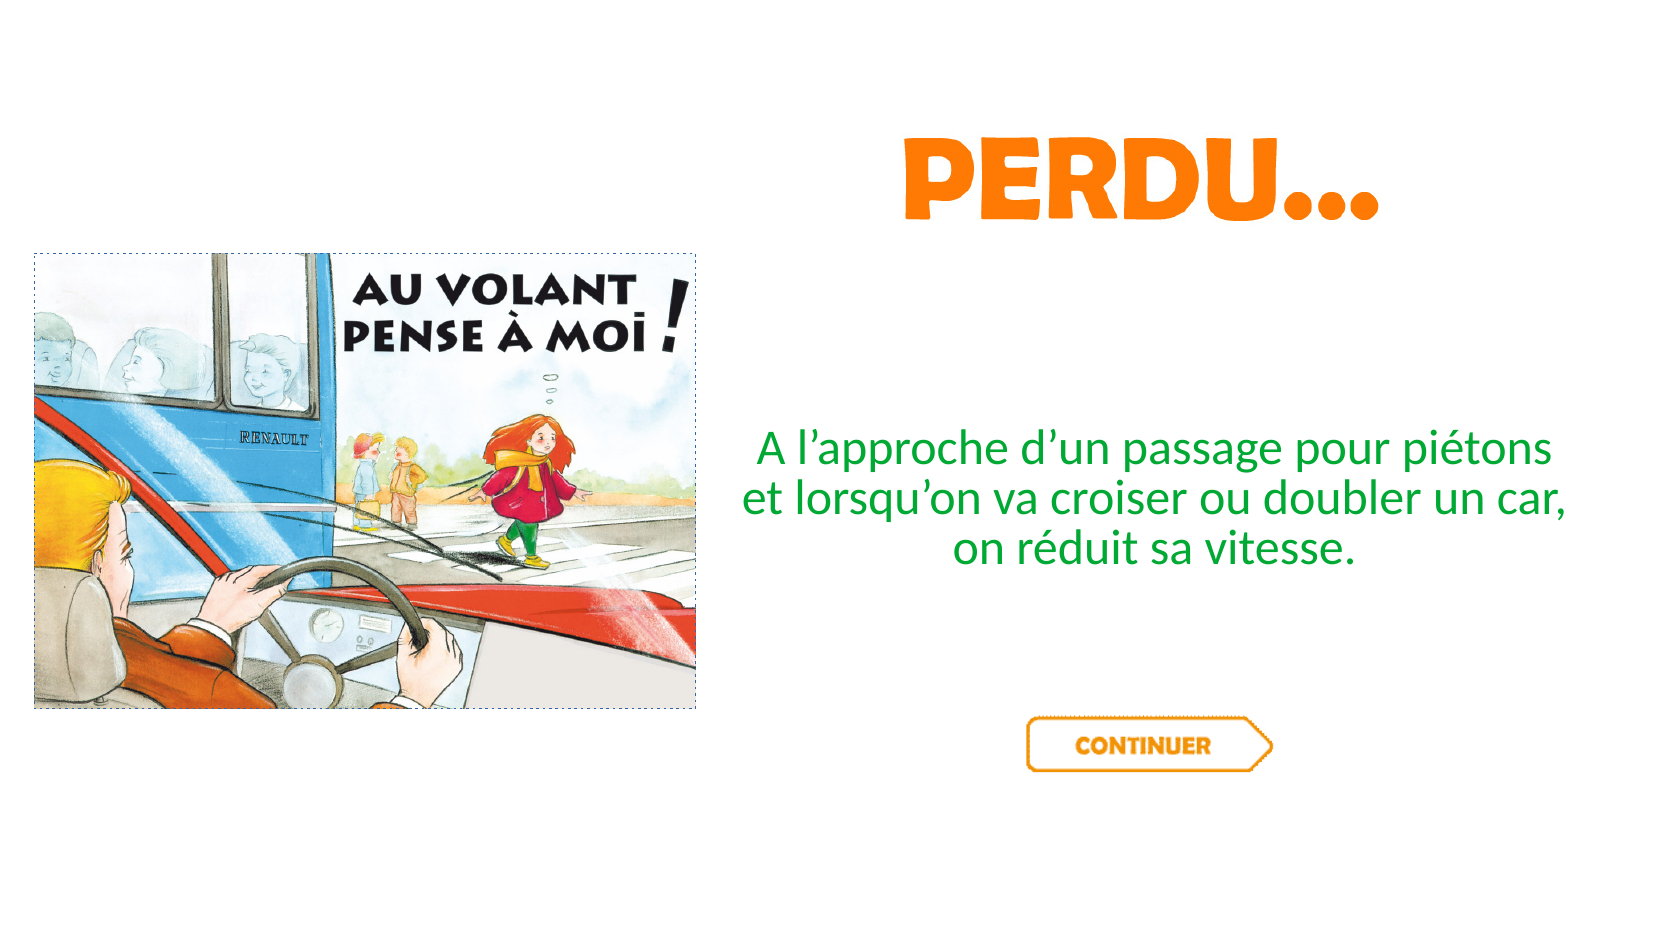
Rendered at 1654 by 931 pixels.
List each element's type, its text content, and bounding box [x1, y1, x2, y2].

picture [874, 88, 1419, 254]
picture [34, 253, 696, 709]
picture [1025, 714, 1276, 775]
text_box A l’approche d’un passage pour piétons et lorsqu’on va croiser ou doubler un car, on réduit sa vitesse. [696, 419, 1613, 656]
